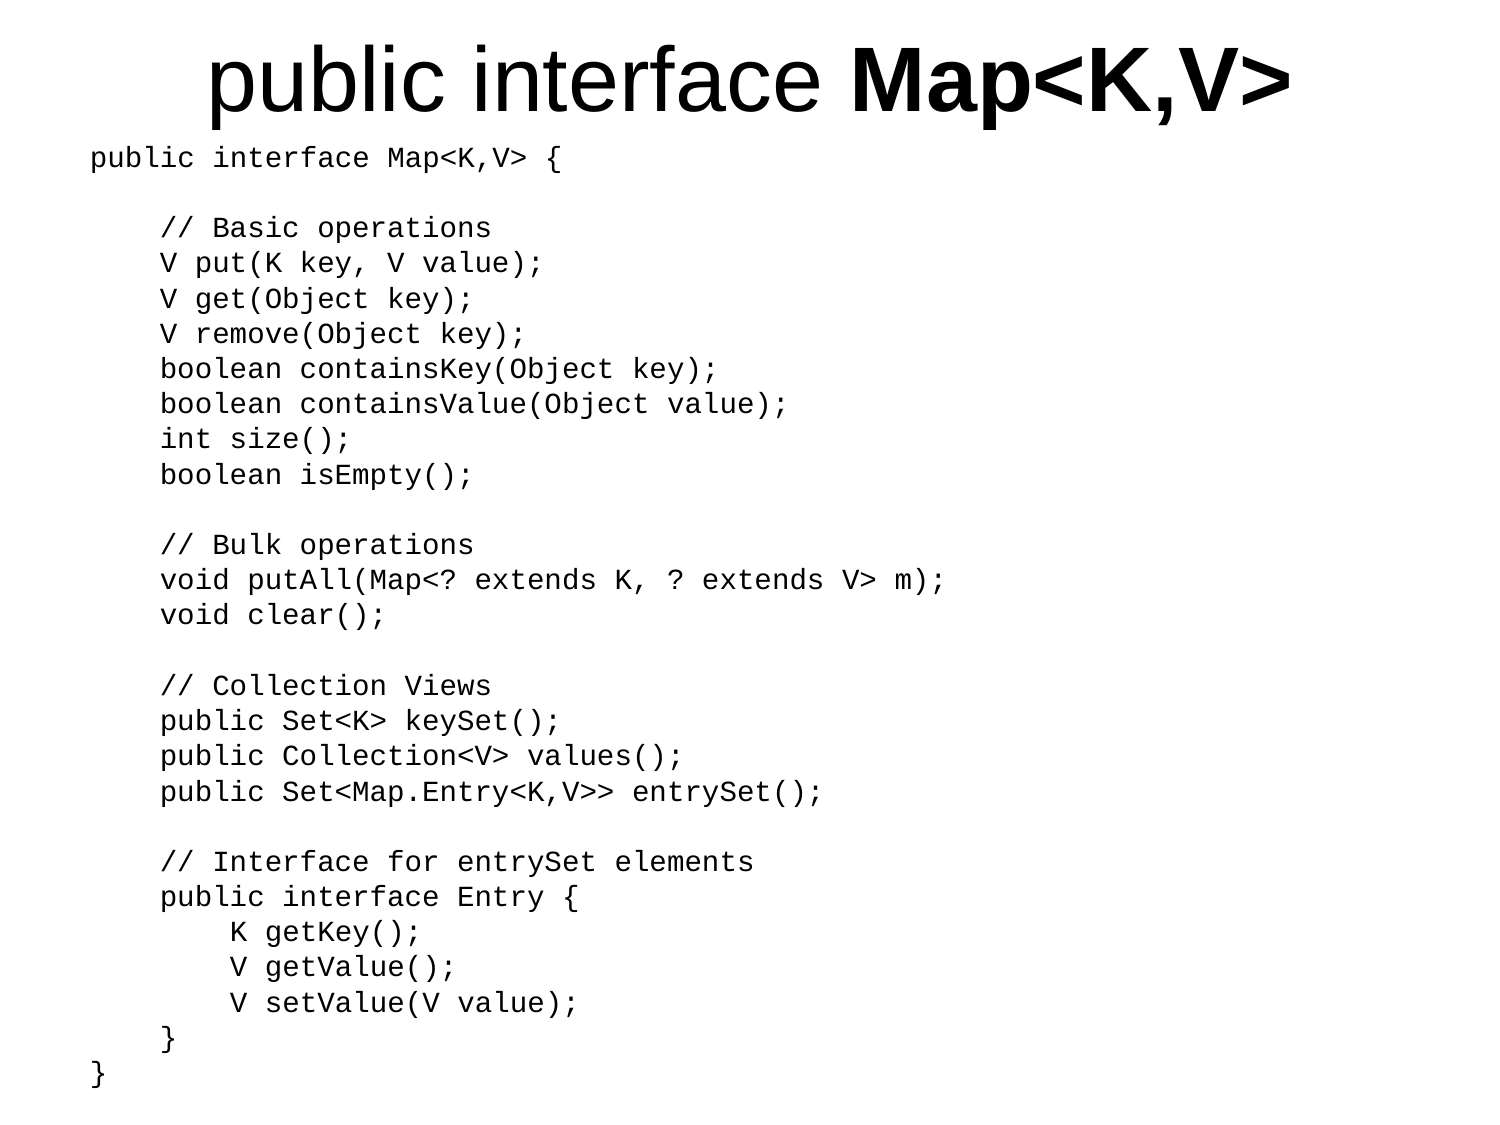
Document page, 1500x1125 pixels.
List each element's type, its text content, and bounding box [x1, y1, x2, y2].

list public interface Map<K,V> { // Basic operations V put(K key, V value); V get(Object key); V remove(Object key); boolean containsKey(Object key); boolean containsValue(Object value); int size(); boolean isEmpty(); // Bulk operations void putAll(Map<? extends K, ? extends V> m); void clear(); // Collection Views public Set<K> keySet(); public Collection<V> values(); public Set<Map.Entry<K,V>> entrySet(); // Interface for entrySet elements public interface Entry { K getKey(); V getValue(); V setValue(V value); } } [75, 137, 1426, 1096]
title public interface Map<K,V> [75, 0, 1426, 137]
